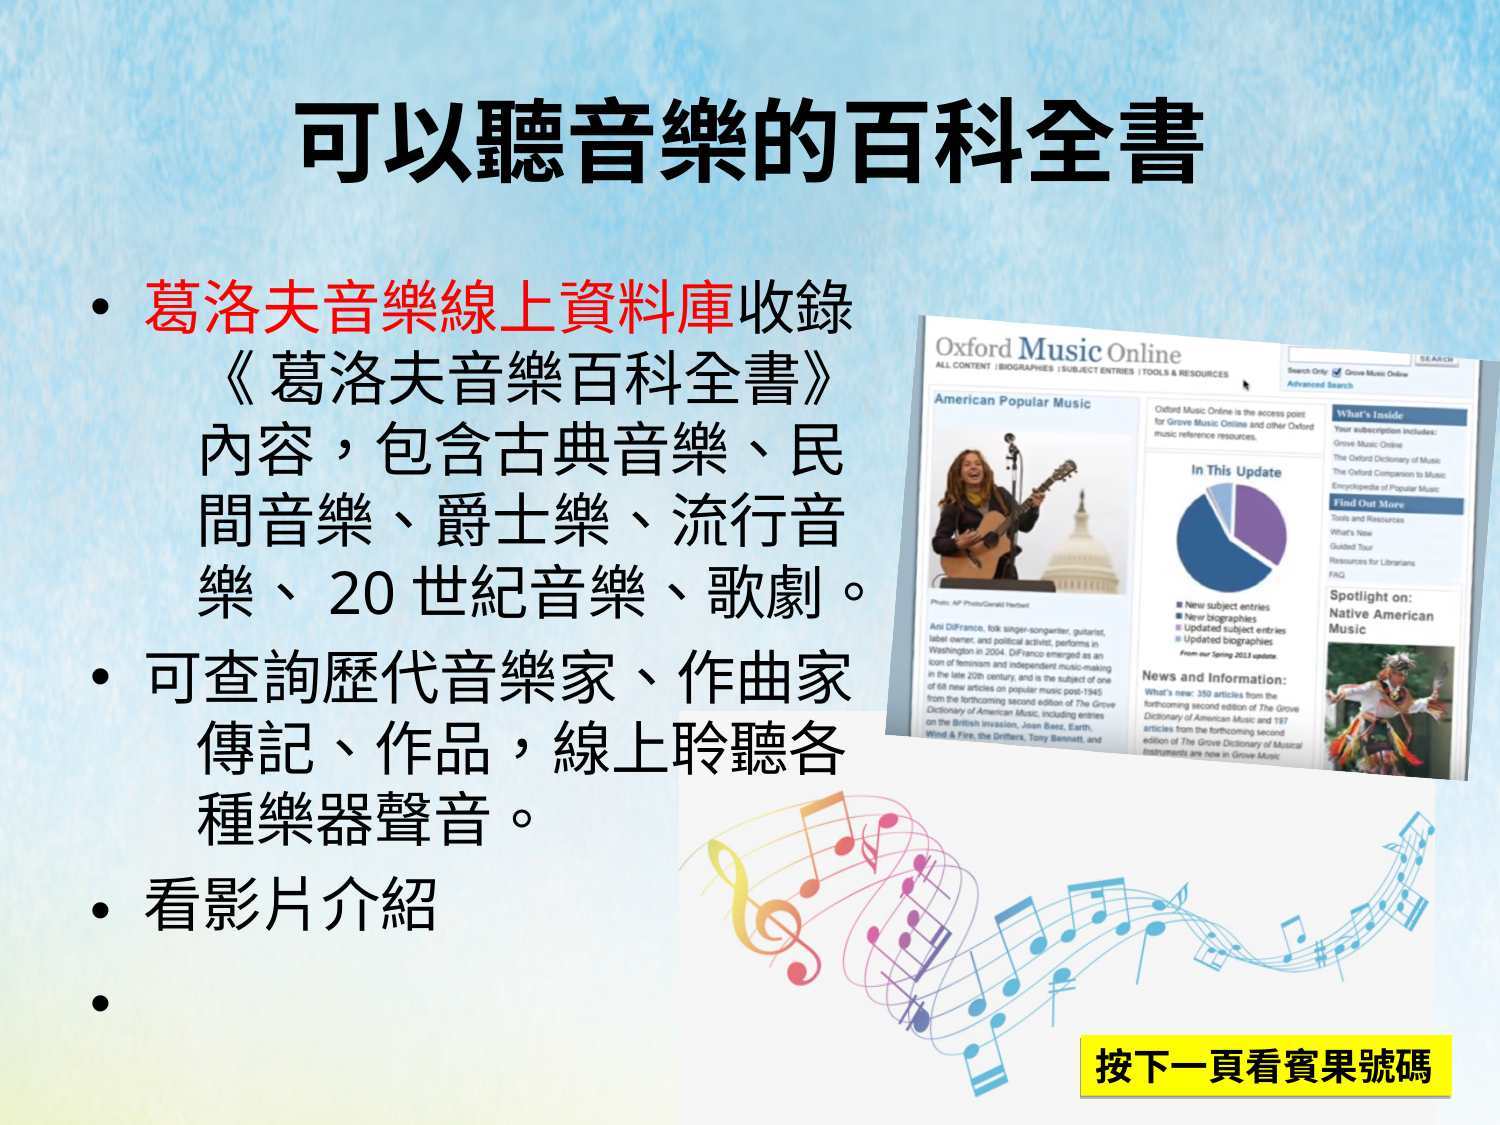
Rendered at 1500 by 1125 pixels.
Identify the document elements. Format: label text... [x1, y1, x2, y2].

title 可以聽音樂的百科全書 [75, 45, 1426, 233]
list 葛洛夫音樂線上資料庫收錄《 葛洛夫音樂百科全書》內容，包含古典音樂、民間音樂、爵士樂、流行音樂、20世紀音樂、歌劇。 可查詢歷代音樂家、作曲家傳記、作品，線上聆聽各種樂器聲音。 看影片介紹 [75, 262, 892, 1005]
picture [679, 314, 1500, 1125]
text_box 按下一頁看賓果號碼 [1080, 1035, 1452, 1096]
